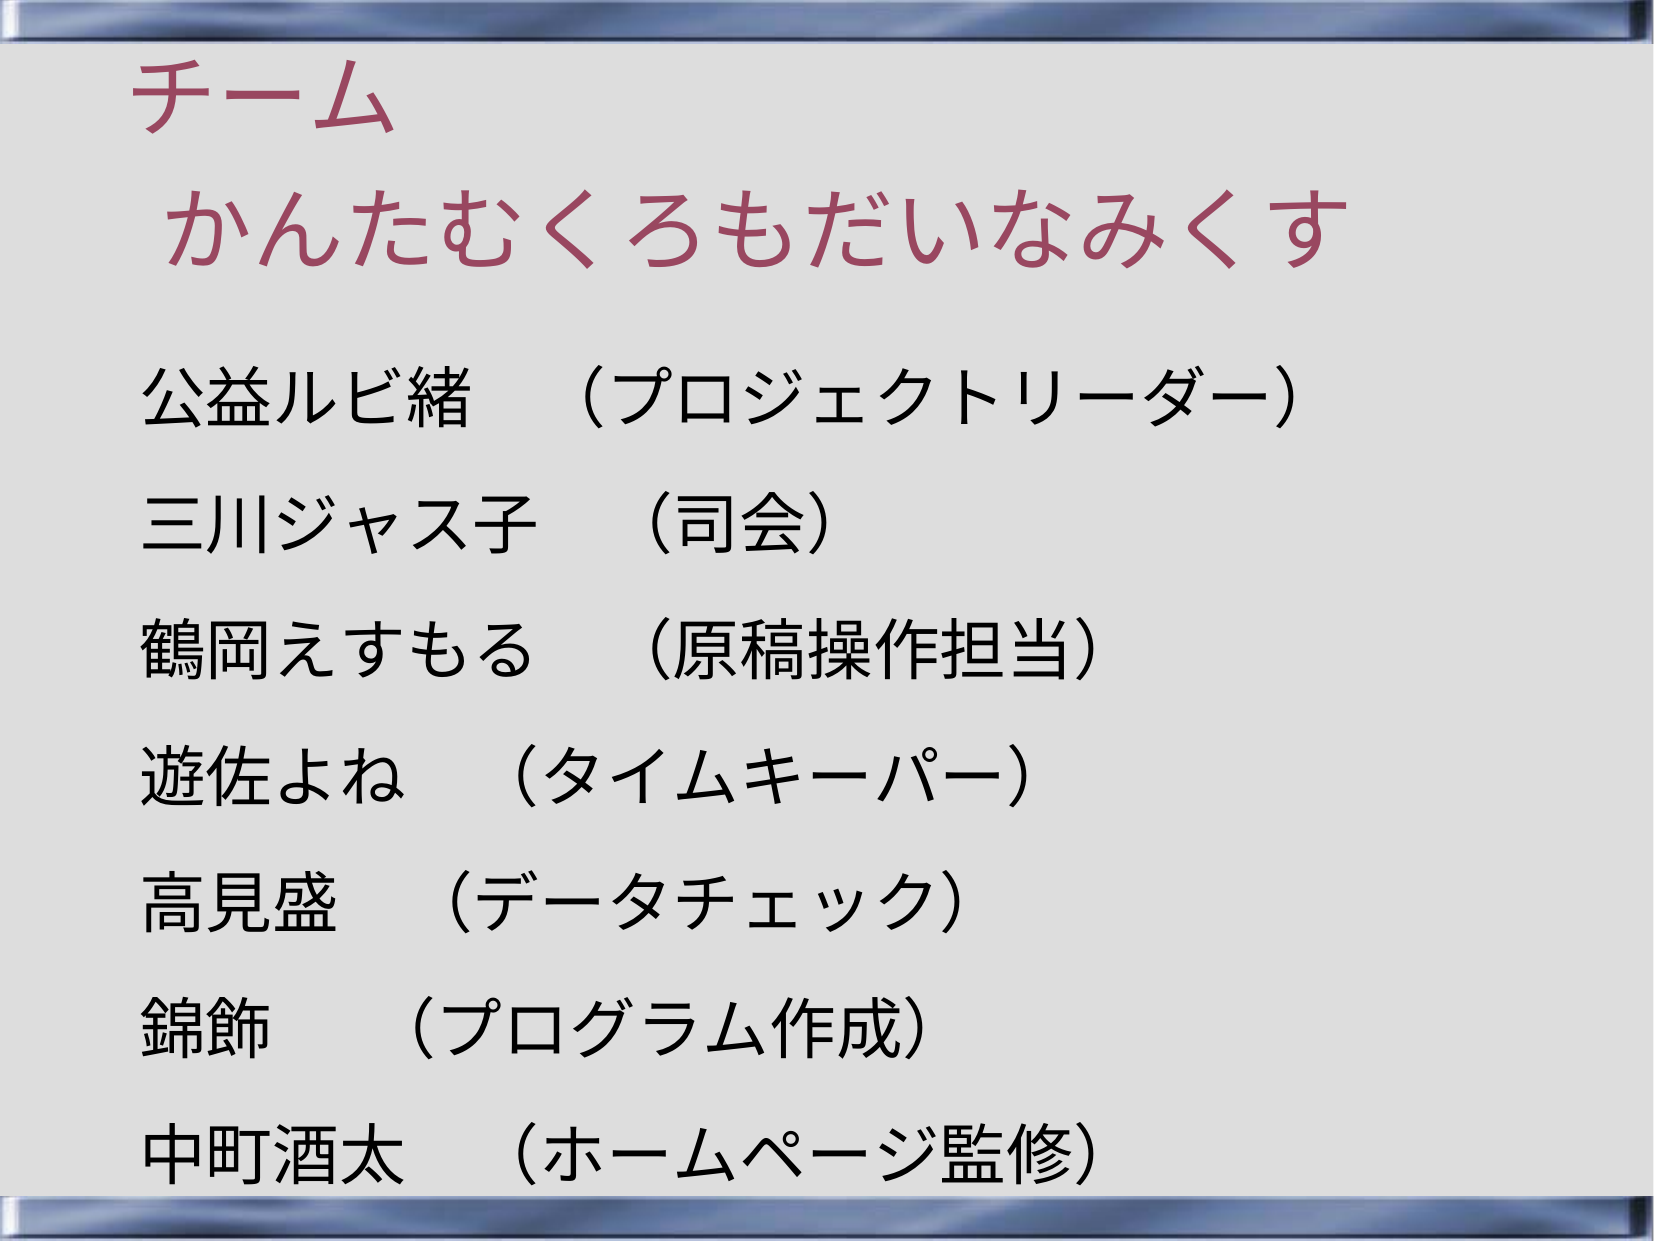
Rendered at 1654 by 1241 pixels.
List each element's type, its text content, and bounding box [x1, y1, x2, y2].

list 公益ルビ緒 （プロジェクトリーダー） 三川ジャス子 （司会） 鶴岡えすもる （原稿操作担当） 遊佐よね （タイムキーパー） 高見盛 （データチェック） 錦飾 （プログラム作成） 中町酒太 （ホームページ監修） [121, 344, 1534, 1180]
picture [0, 1196, 1654, 1241]
title チーム かんたむくろもだいなみくす [125, 64, 1538, 249]
picture [0, 0, 1654, 44]
